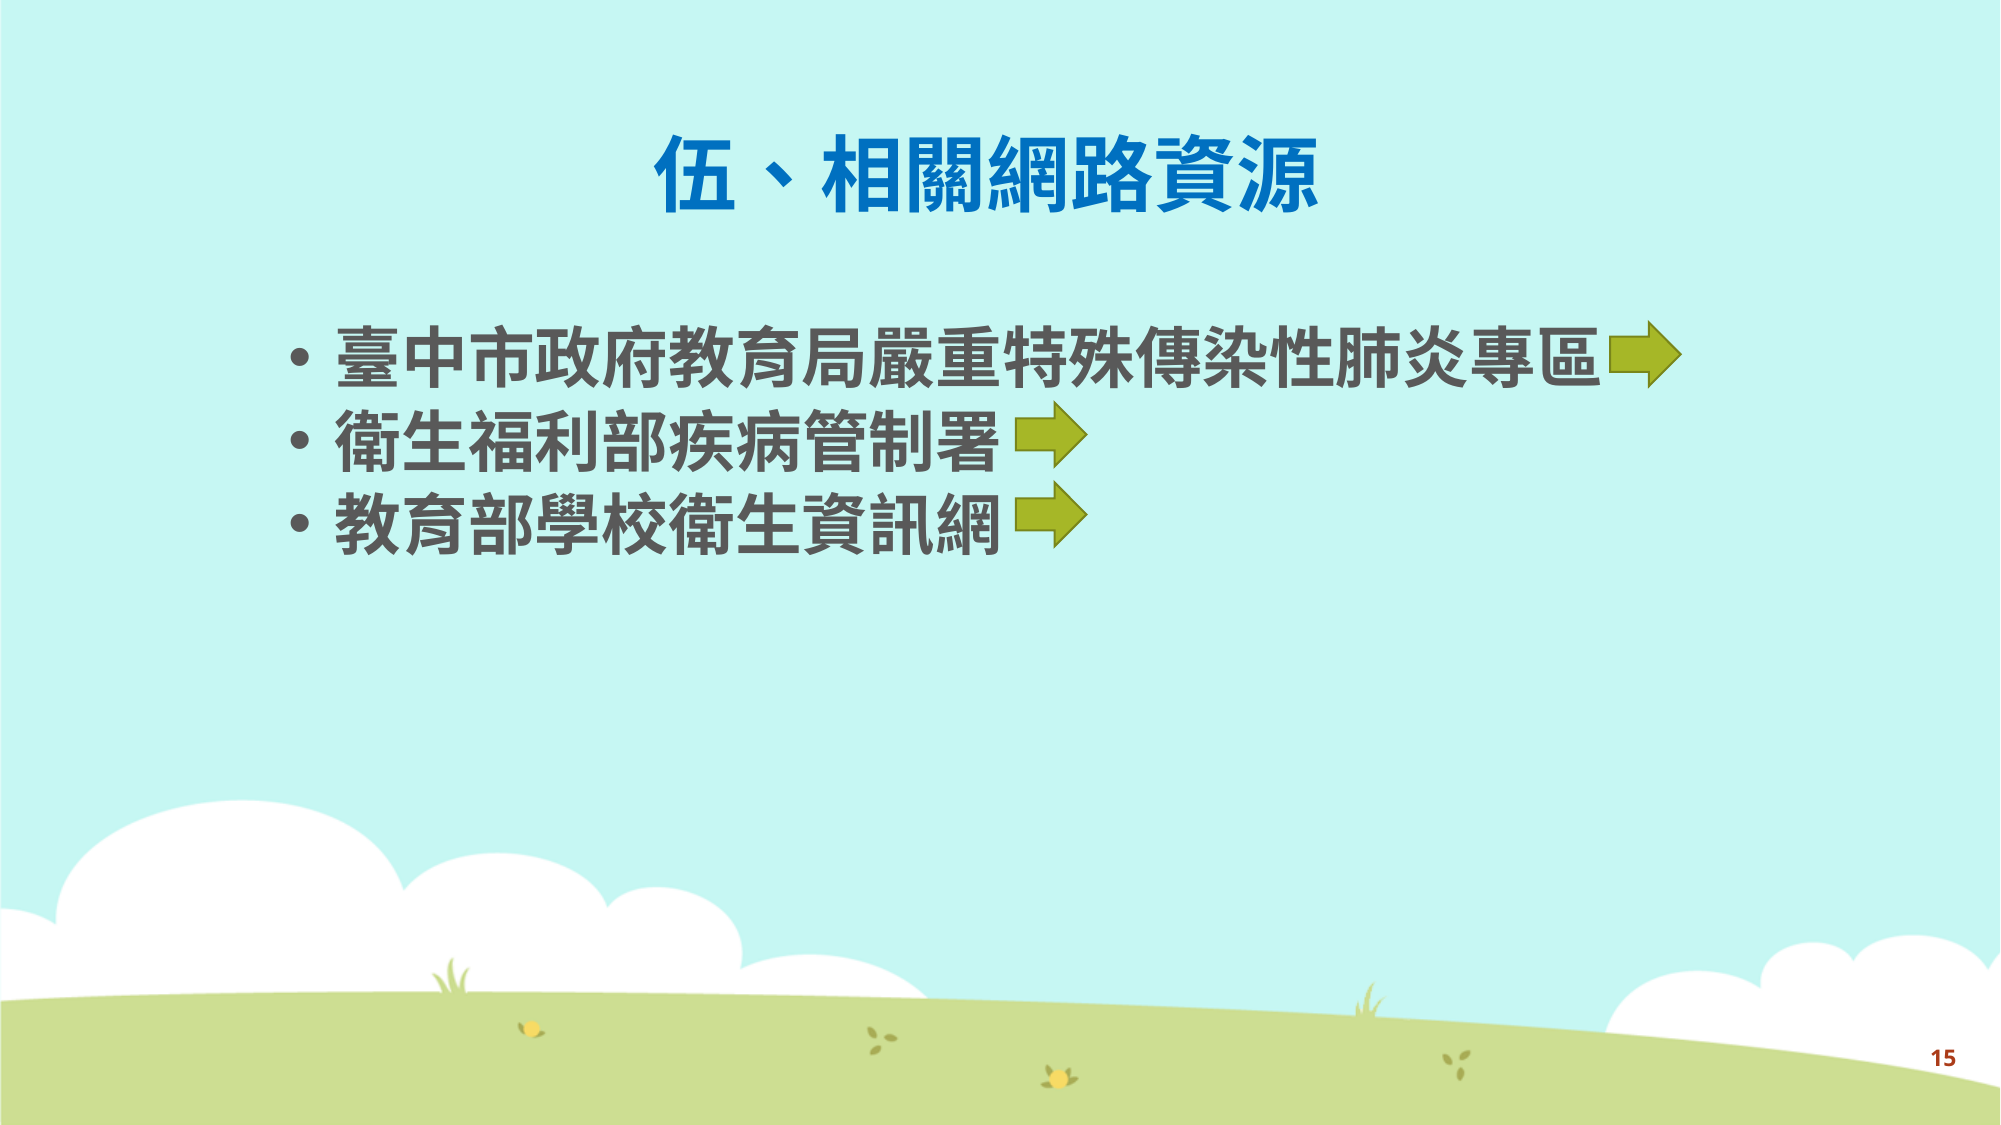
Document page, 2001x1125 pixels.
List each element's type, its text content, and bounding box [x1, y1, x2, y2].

text_box [1015, 402, 1087, 467]
text_box 伍、相關網路資源 [169, 126, 1805, 247]
text_box 臺中市政府教育局嚴重特殊傳染性肺炎專區 衛生福利部疾病管制署 教育部學校衛生資訊網 [273, 304, 1900, 930]
text_box <number> [1899, 1030, 1988, 1088]
text_box [1015, 482, 1087, 547]
picture [0, 0, 2001, 1125]
text_box [1610, 322, 1681, 387]
